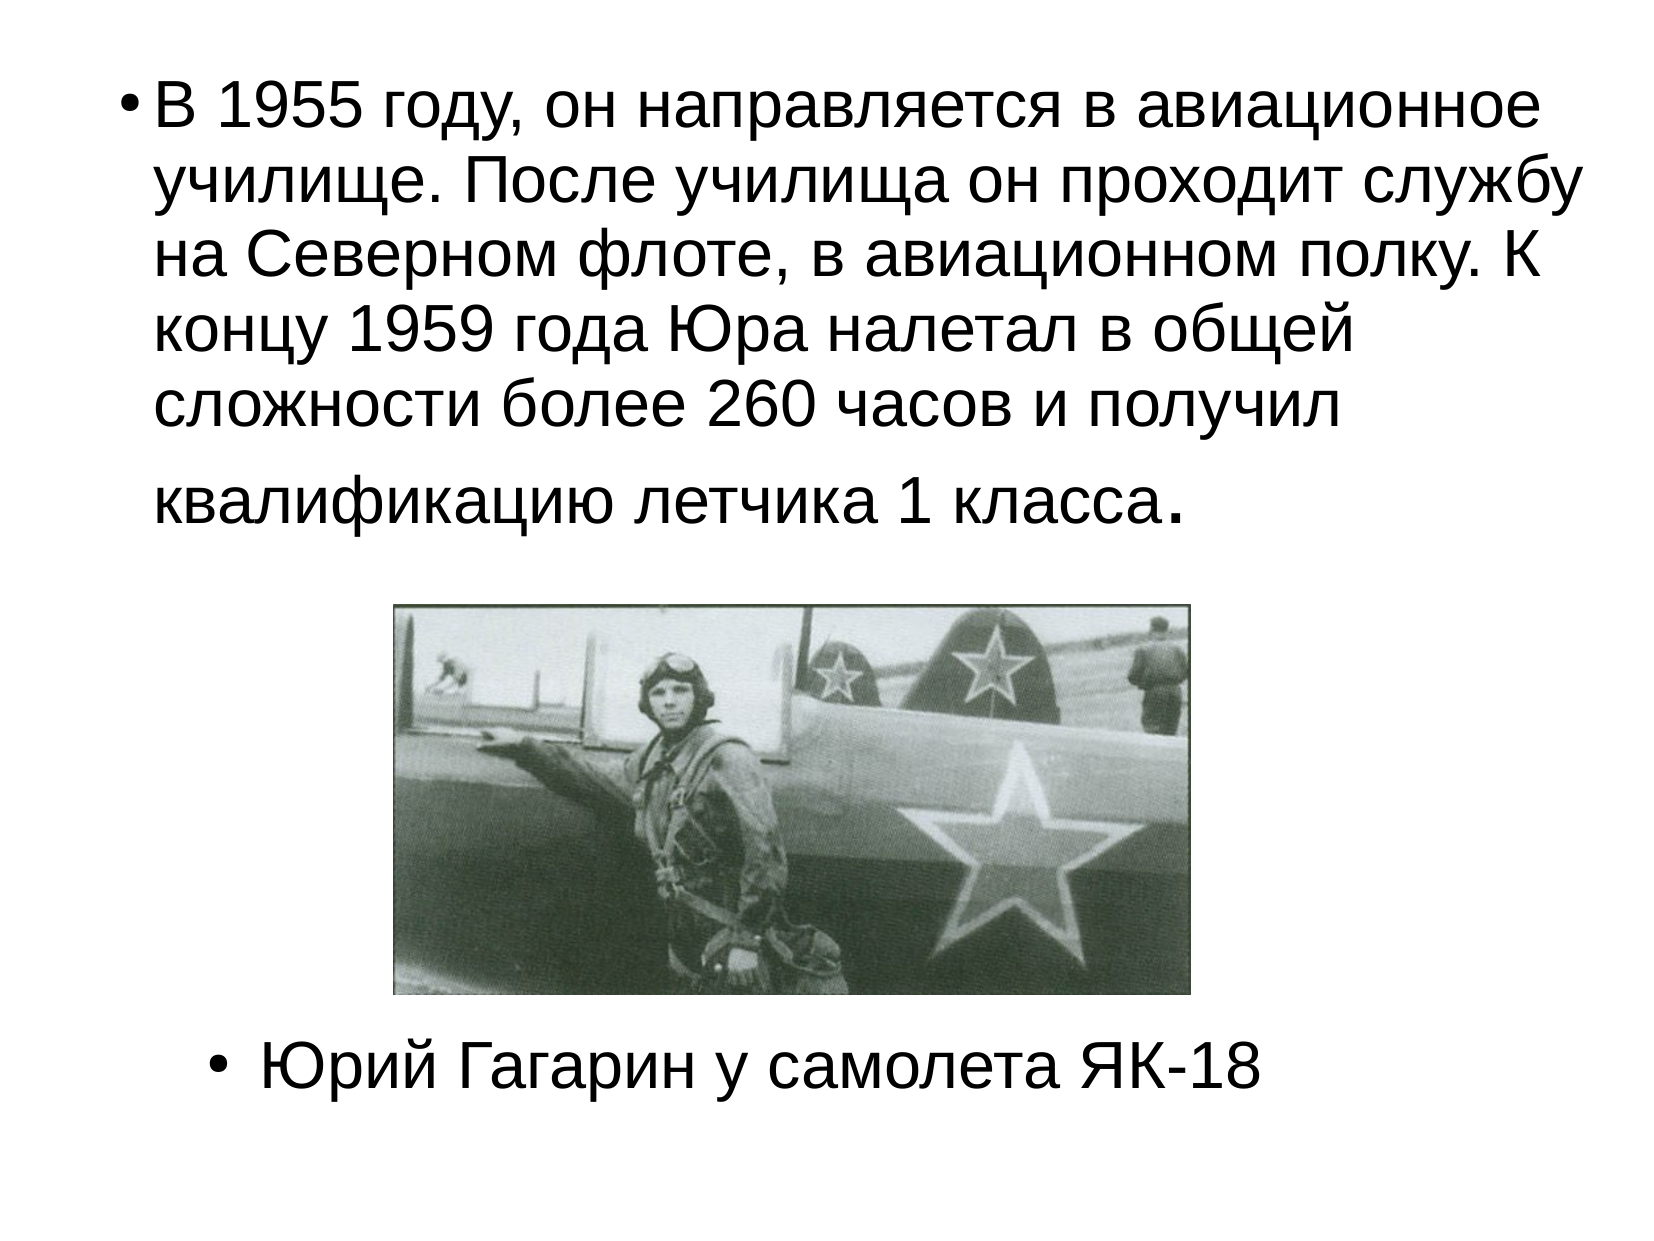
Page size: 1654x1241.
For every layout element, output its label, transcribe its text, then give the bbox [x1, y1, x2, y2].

list Юрий Гагарин у самолета ЯК-18 [188, 1027, 1607, 1227]
title В 1955 году, он направляется в авиационное училище. После училища он проходит службу на Северном флоте, в авиационном полку. К концу 1959 года Юра налетал в общей сложности более 260 часов и получил квалификацию летчика 1 класса. [118, 66, 1607, 544]
picture [393, 604, 1191, 995]
